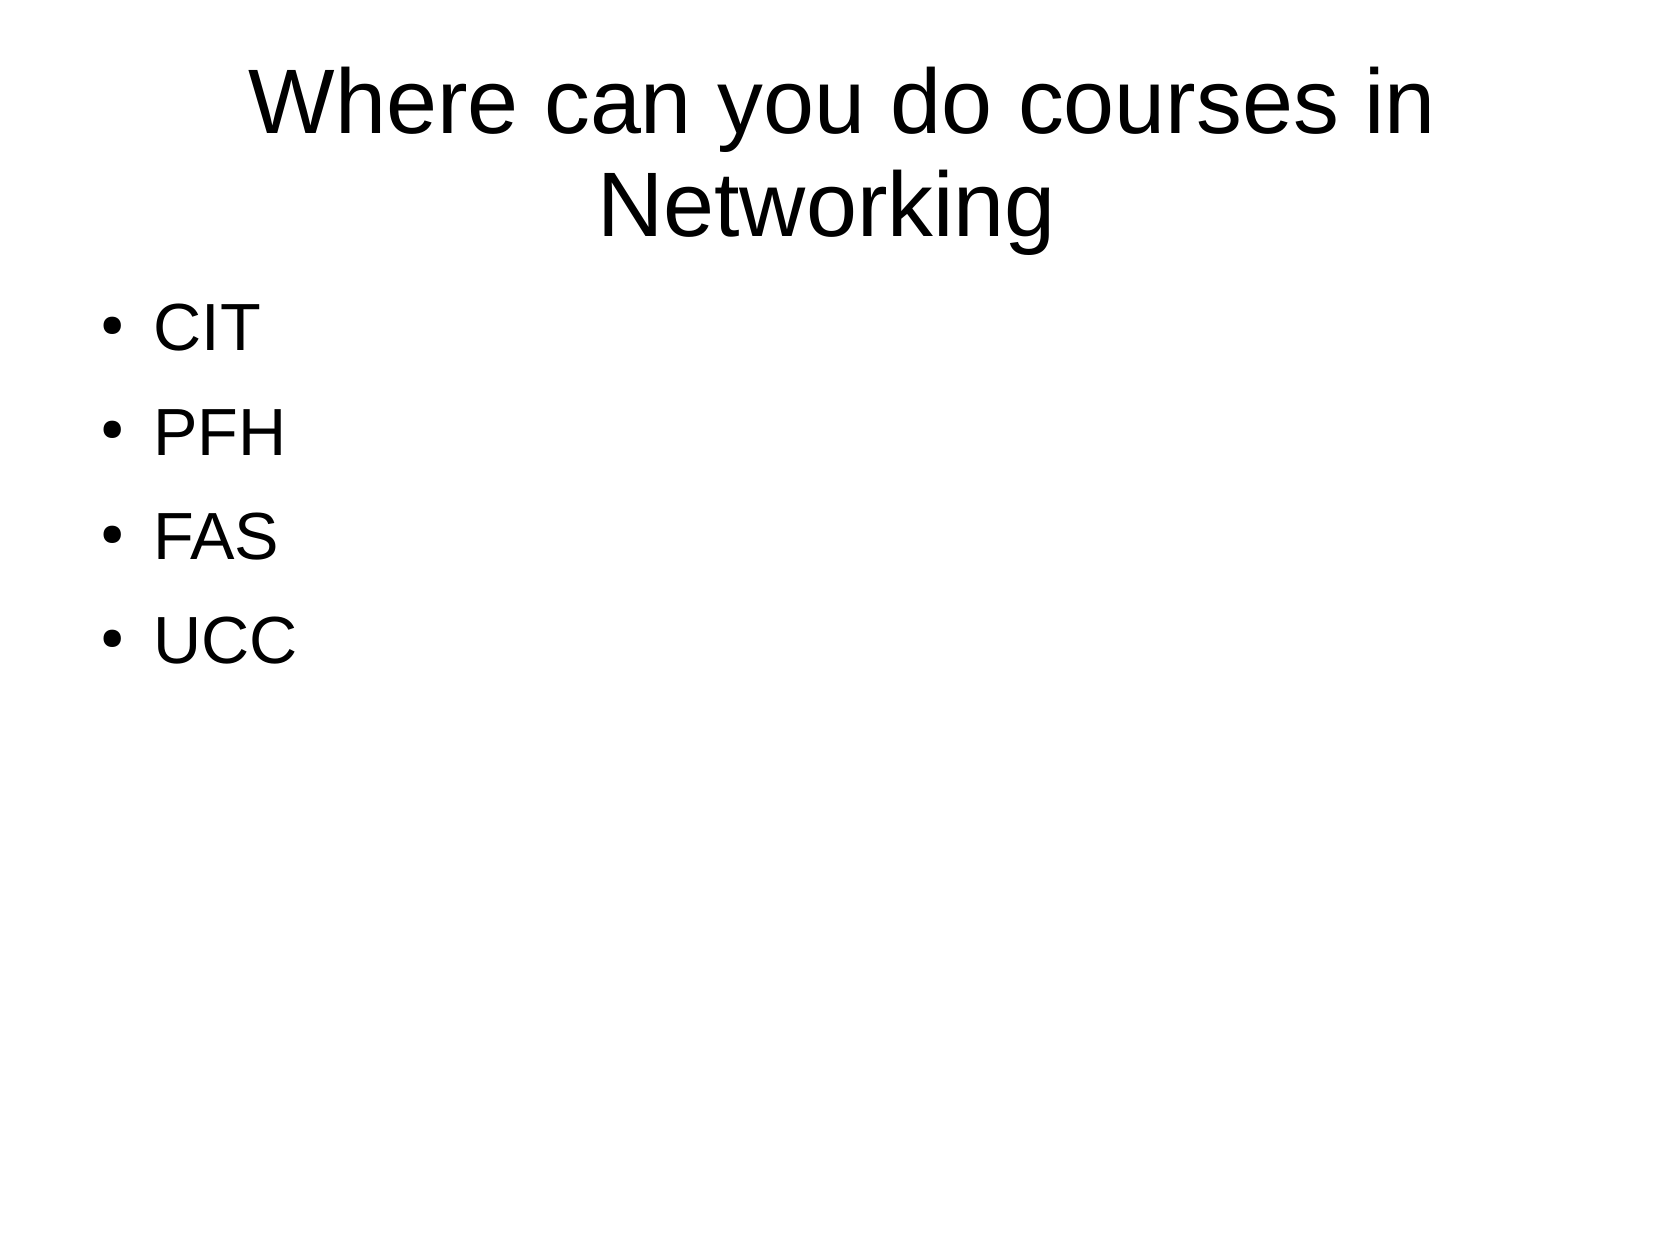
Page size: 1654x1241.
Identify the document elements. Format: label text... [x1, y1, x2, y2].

title Where can you do courses in Networking [82, 39, 1571, 267]
list CIT PFH FAS UCC [82, 290, 1571, 1109]
